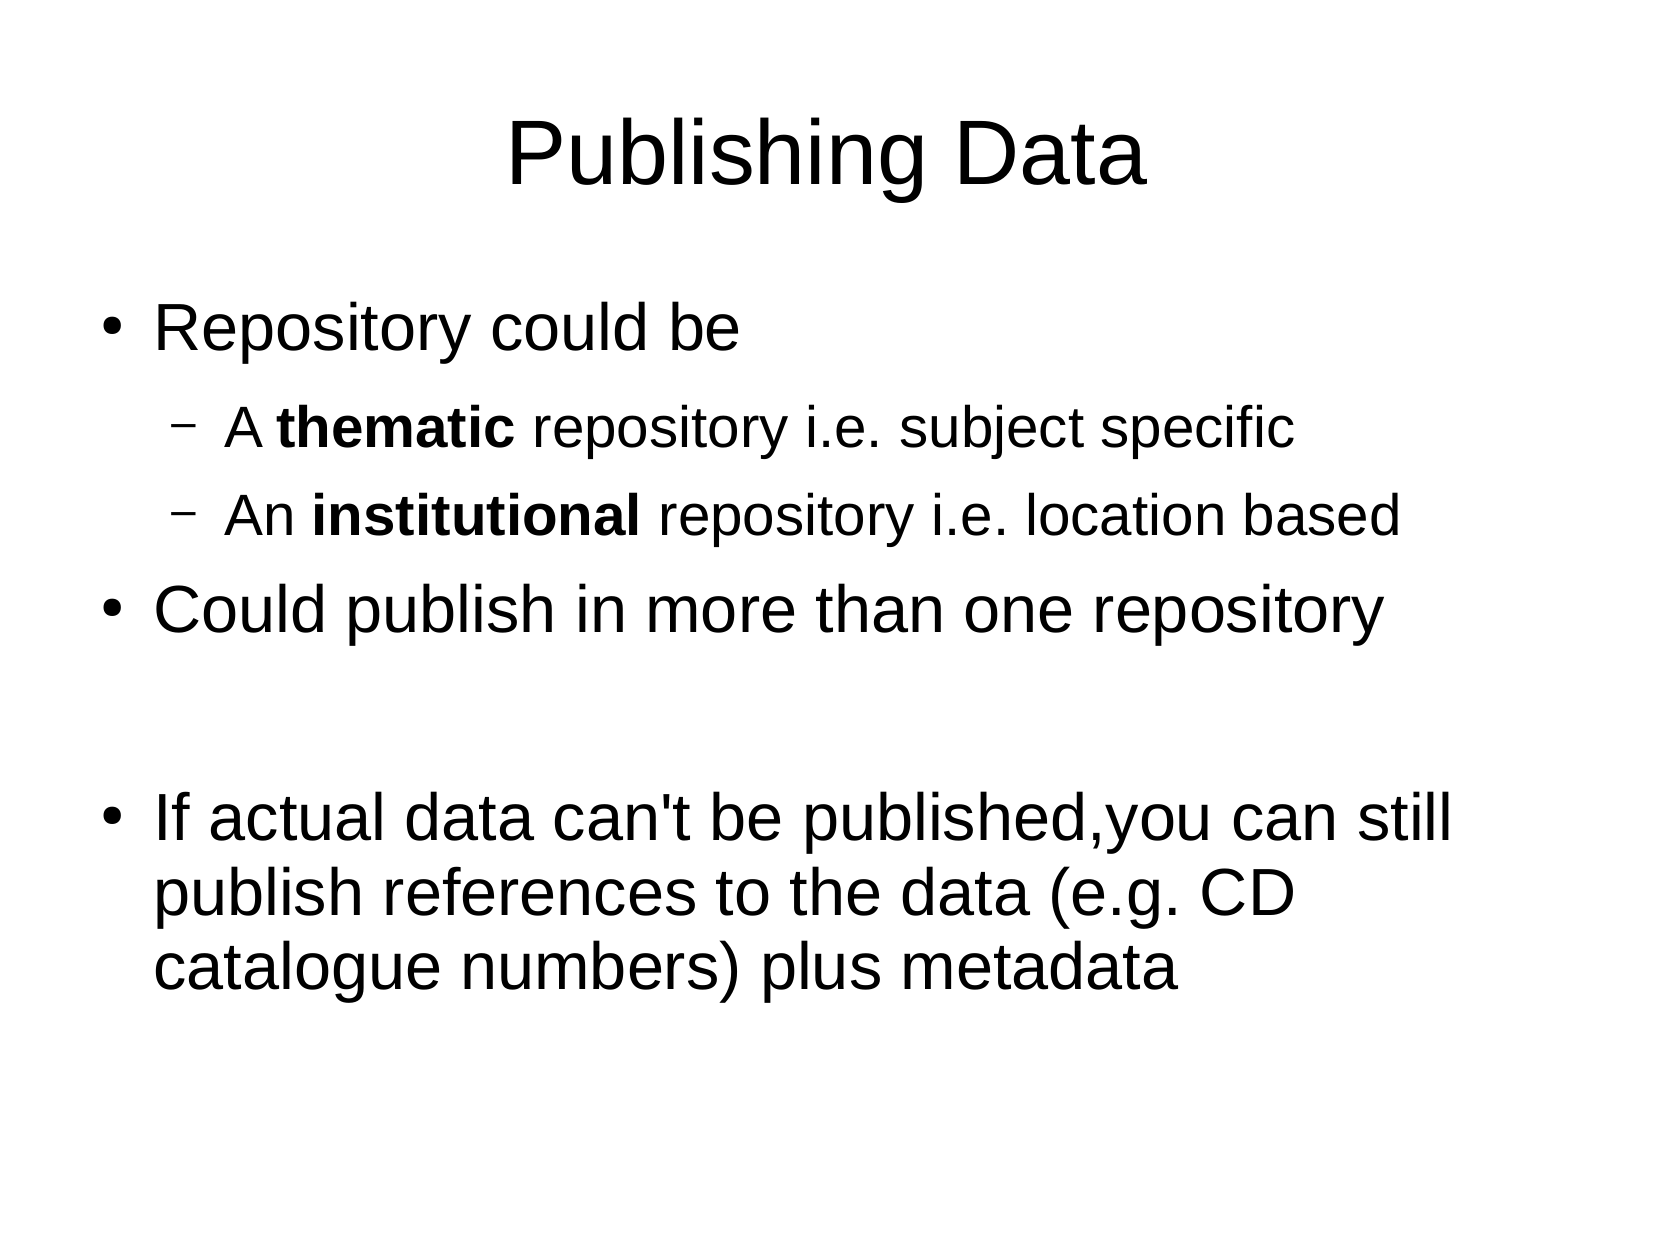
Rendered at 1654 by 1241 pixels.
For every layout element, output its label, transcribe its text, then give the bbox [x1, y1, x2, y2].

list Repository could be A thematic repository i.e. subject specific An institutional repository i.e. location based Could publish in more than one repository If actual data can't be published,you can still publish references to the data (e.g. CD catalogue numbers) plus metadata [82, 290, 1571, 1109]
title Publishing Data [82, 49, 1571, 257]
